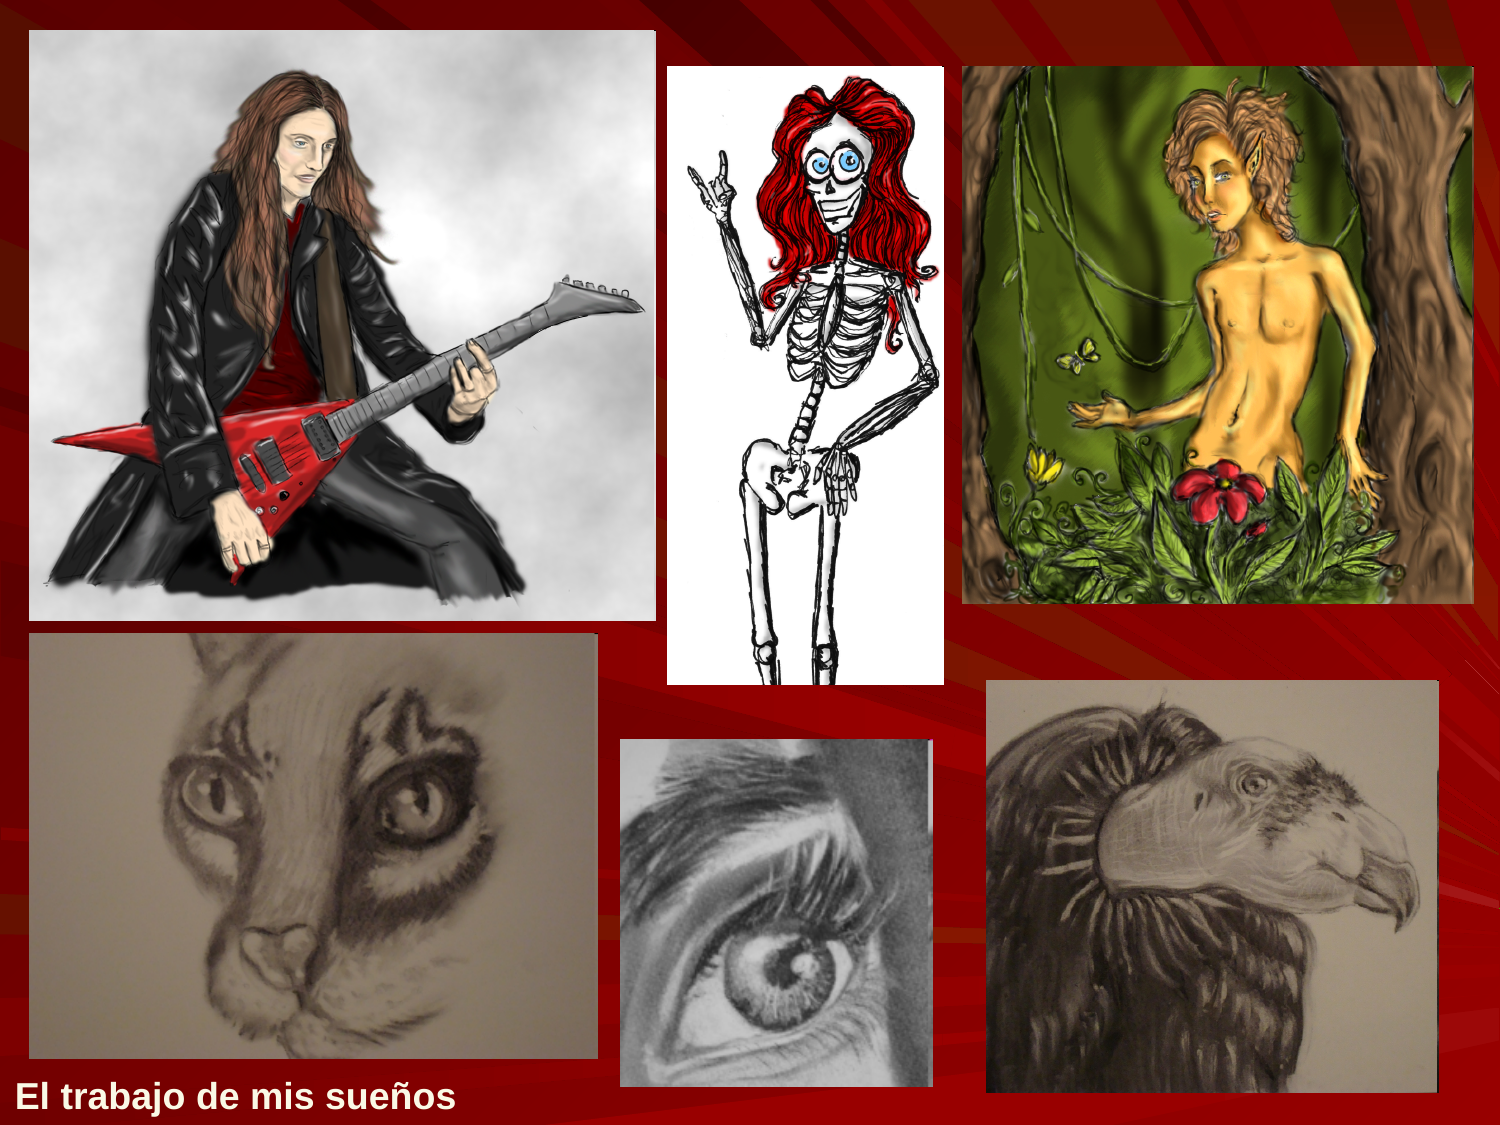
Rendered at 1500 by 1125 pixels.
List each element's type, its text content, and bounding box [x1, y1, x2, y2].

text_box El trabajo de mis sueños [0, 1064, 472, 1125]
picture [667, 66, 944, 685]
picture [29, 30, 656, 621]
picture [962, 66, 1474, 604]
picture [986, 680, 1439, 1093]
picture [29, 633, 598, 1060]
picture [620, 739, 933, 1087]
